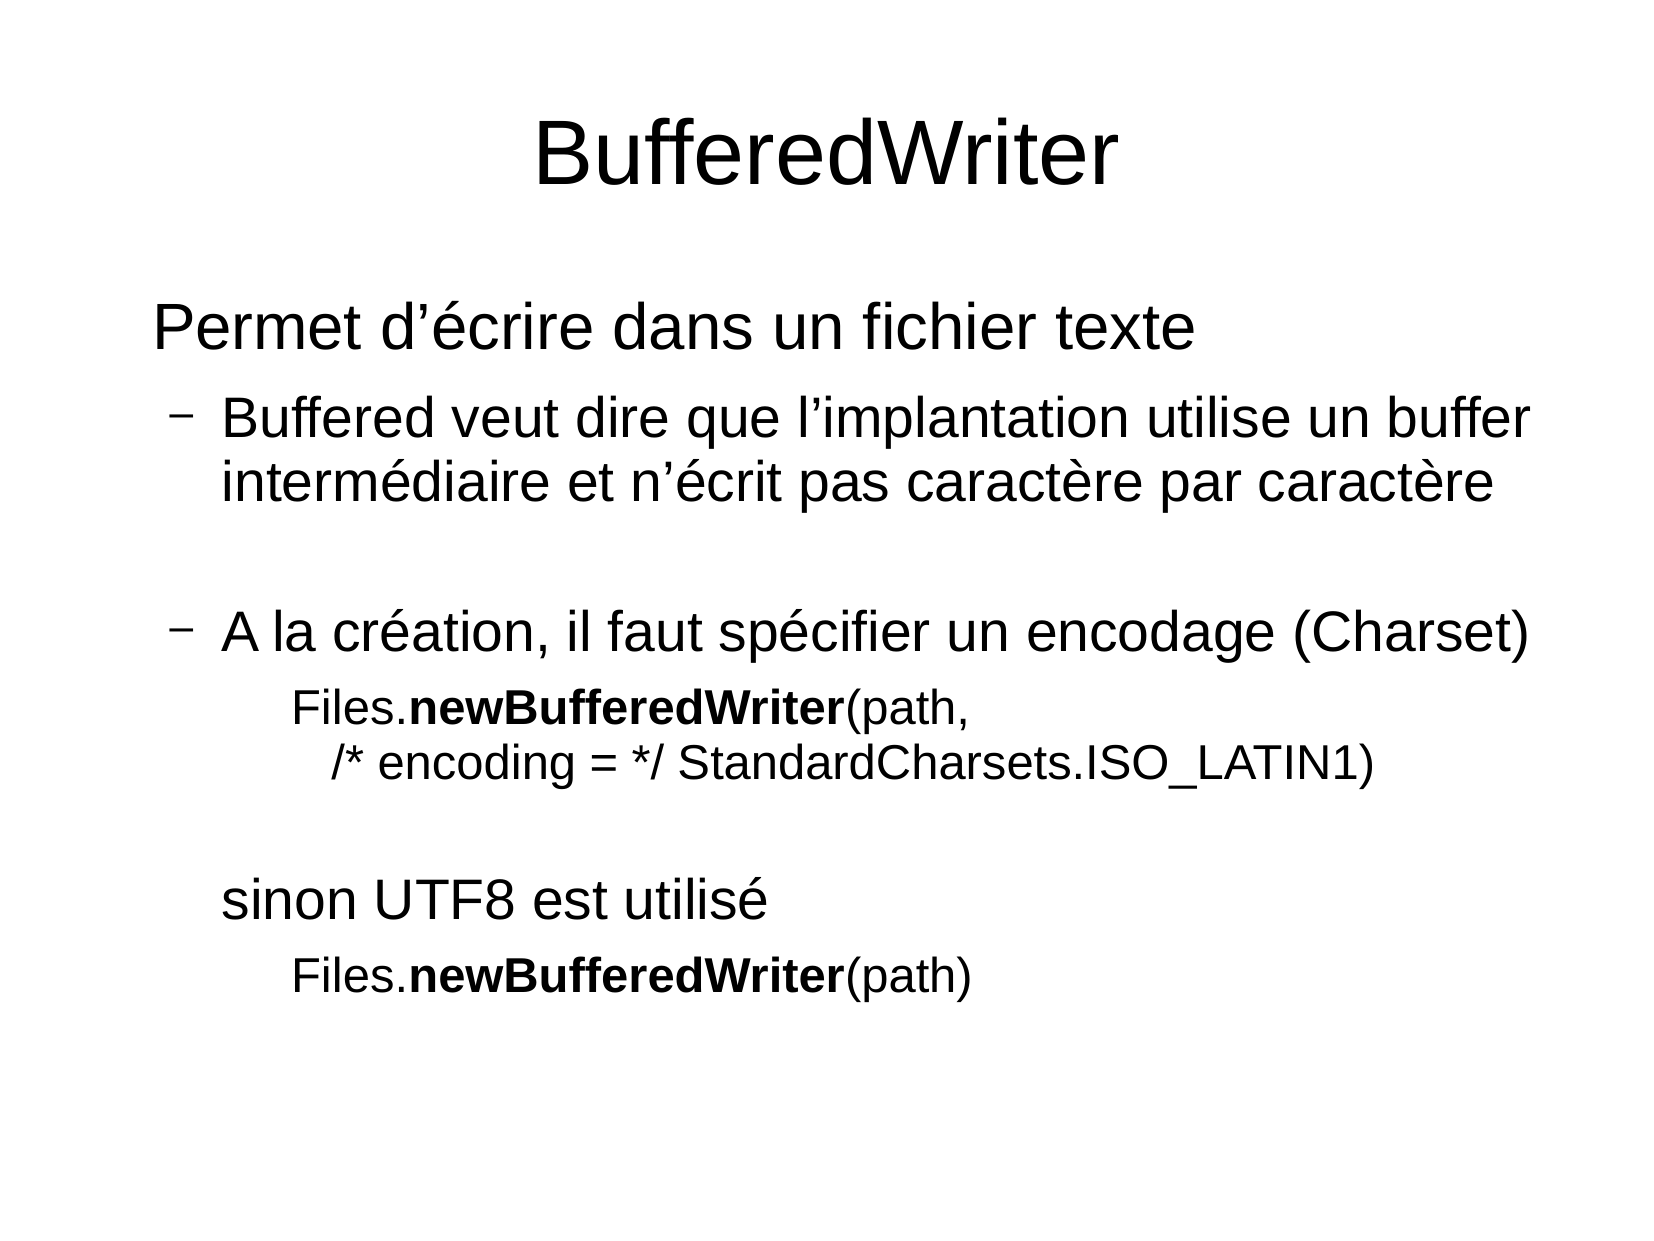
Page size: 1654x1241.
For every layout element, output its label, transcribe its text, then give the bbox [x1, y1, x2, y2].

title BufferedWriter [82, 49, 1571, 257]
list Permet d’écrire dans un fichier texte Buffered veut dire que l’implantation utilise un buffer intermédiaire et n’écrit pas caractère par caractère A la création, il faut spécifier un encodage (Charset) Files.newBufferedWriter(path, /* encoding = */ StandardCharsets.ISO_LATIN1) sinon UTF8 est utilisé Files.newBufferedWriter(path) [82, 290, 1571, 1010]
